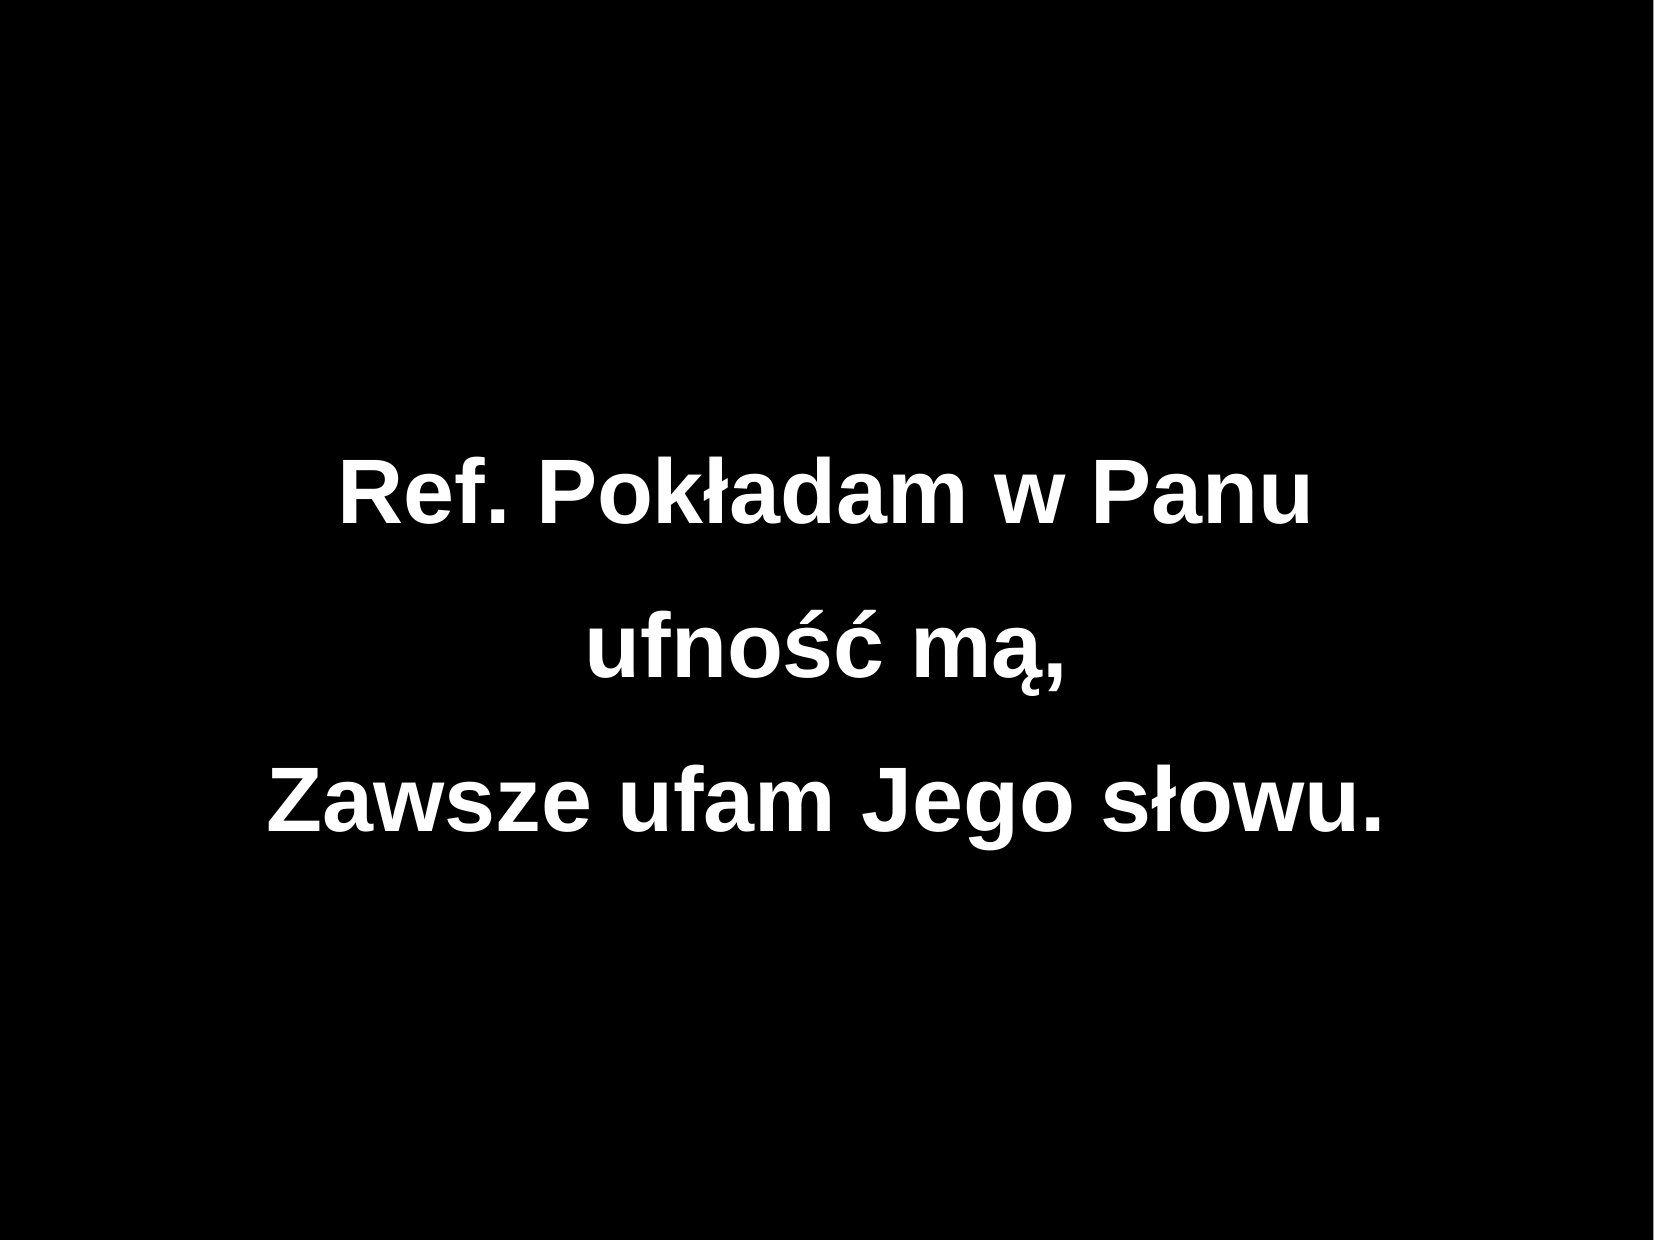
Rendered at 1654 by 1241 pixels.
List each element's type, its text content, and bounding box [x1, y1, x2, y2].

subtitle Ref. Pokładam w Panu ufność mą, Zawsze ufam Jego słowu. [0, 0, 1654, 1241]
